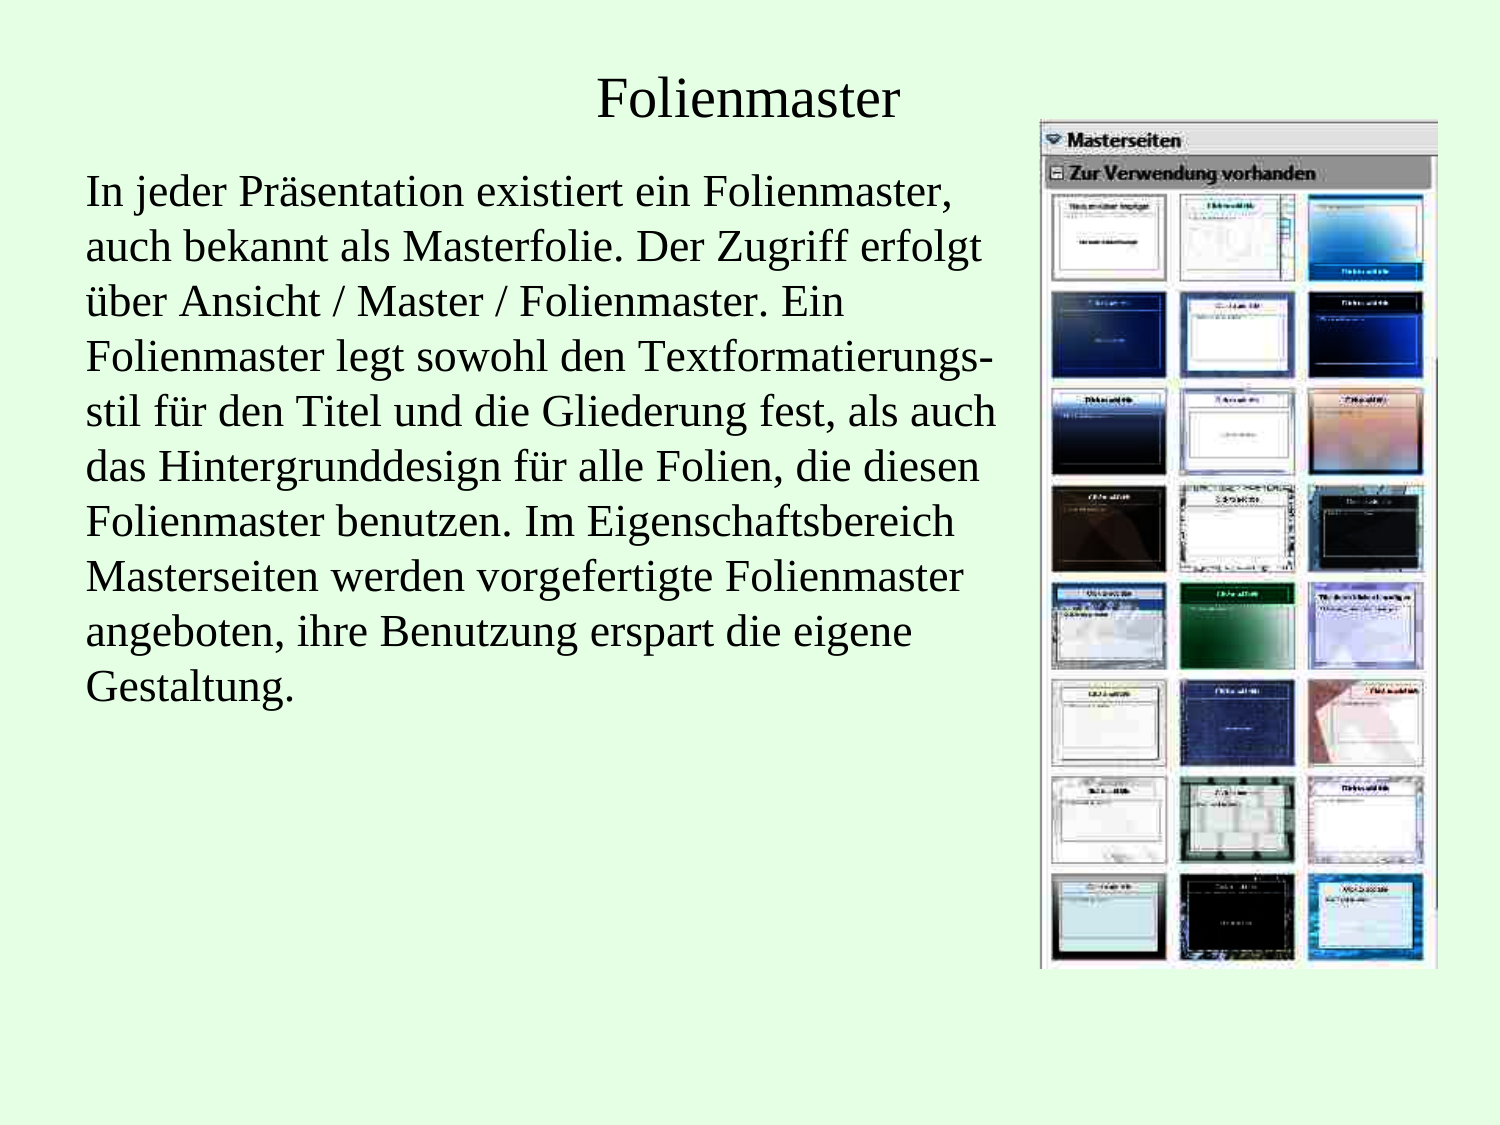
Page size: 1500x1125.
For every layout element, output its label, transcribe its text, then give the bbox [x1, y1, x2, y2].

text_box In jeder Präsentation existiert ein Folienmaster, auch bekannt als Masterfolie. Der Zugriff erfolgt über Ansicht / Master / Folienmaster. Ein Folienmaster legt sowohl den Textformatierungs-stil für den Titel und die Gliederung fest, als auch das Hintergrunddesign für alle Folien, die diesen Folienmaster benutzen. Im Eigenschaftsbereich Masterseiten werden vorgefertigte Folienmaster angeboten, ihre Benutzung erspart die eigene Gestaltung. [70, 153, 1028, 756]
title Folienmaster [112, 16, 1385, 172]
picture [1039, 120, 1438, 969]
